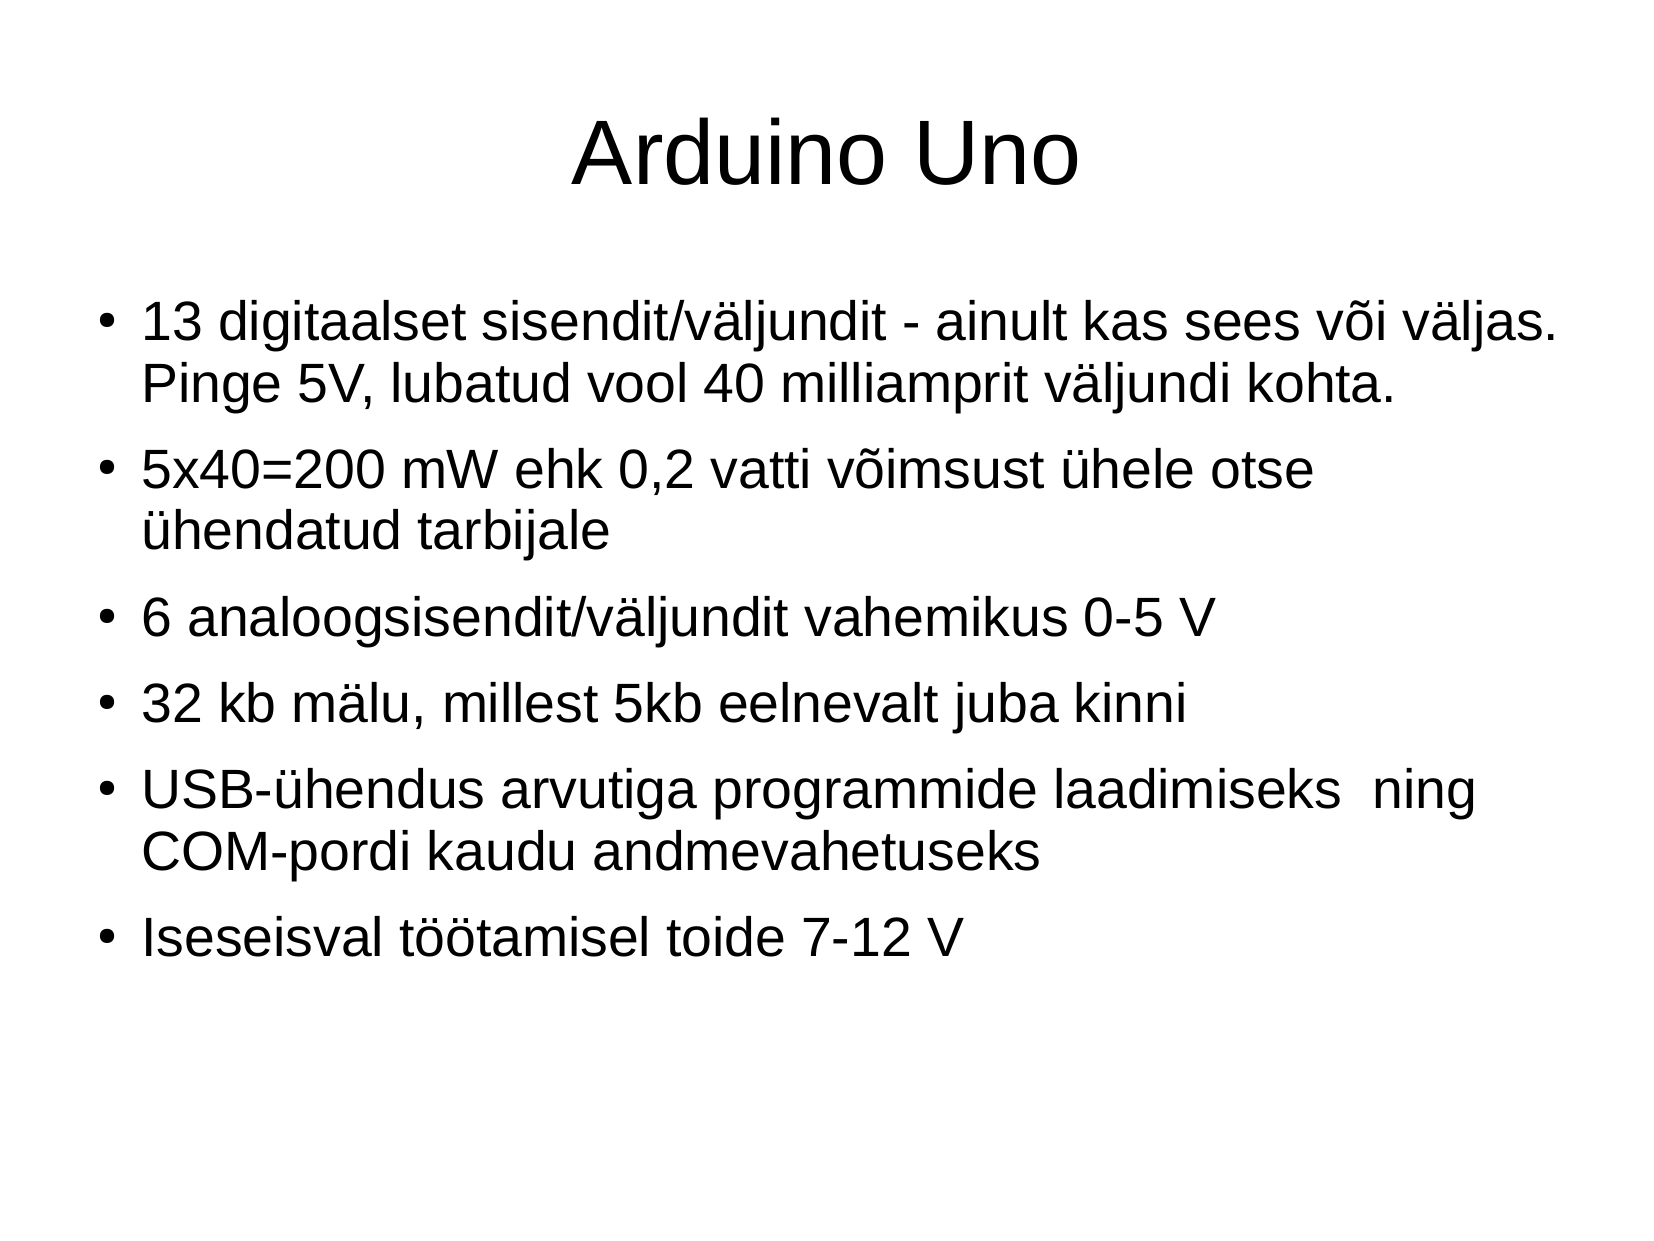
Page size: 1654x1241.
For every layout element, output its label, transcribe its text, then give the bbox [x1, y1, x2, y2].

list 13 digitaalset sisendit/väljundit - ainult kas sees või väljas. Pinge 5V, lubatud vool 40 milliamprit väljundi kohta. 5x40=200 mW ehk 0,2 vatti võimsust ühele otse ühendatud tarbijale 6 analoogsisendit/väljundit vahemikus 0-5 V 32 kb mälu, millest 5kb eelnevalt juba kinni USB-ühendus arvutiga programmide laadimiseks ning COM-pordi kaudu andmevahetuseks Iseseisval töötamisel toide 7-12 V [82, 290, 1571, 1010]
title Arduino Uno [82, 49, 1571, 257]
